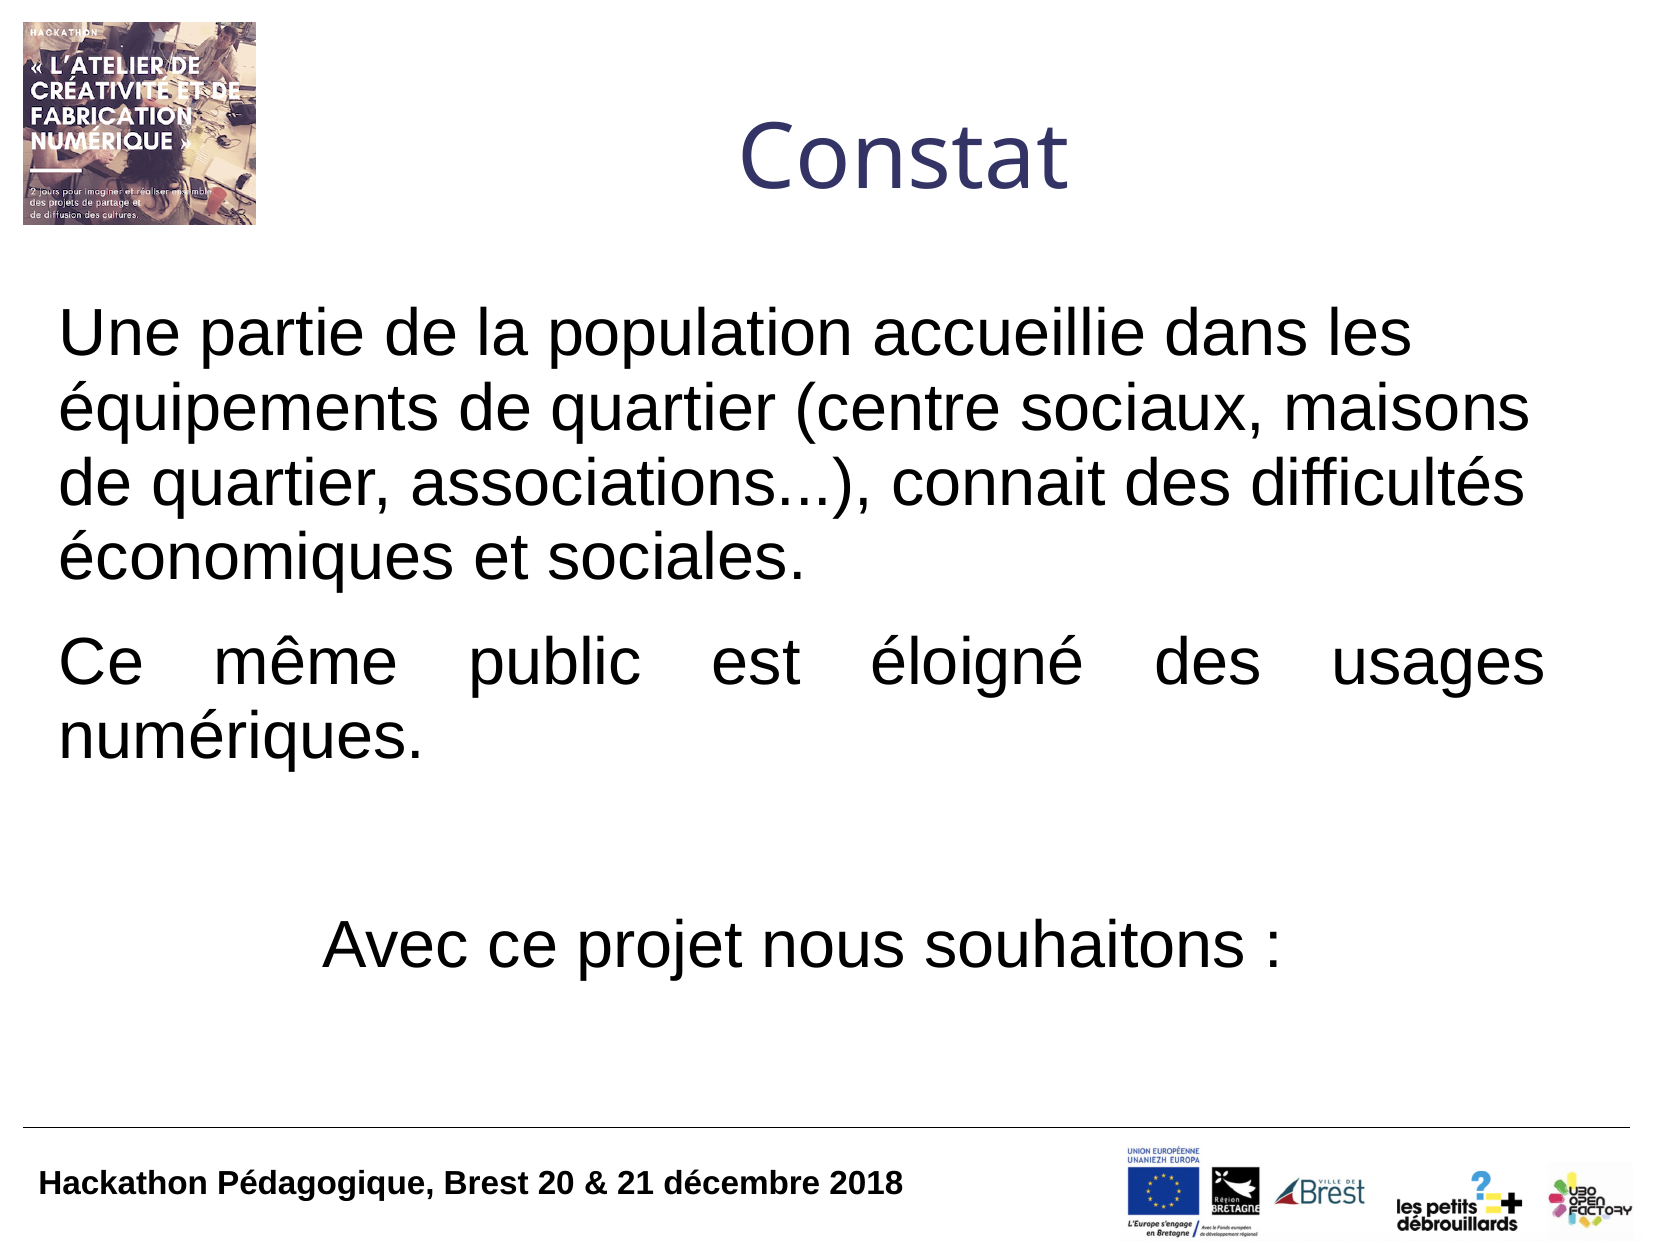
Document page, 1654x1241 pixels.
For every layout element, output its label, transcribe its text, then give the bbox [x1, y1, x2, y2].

picture [23, 22, 256, 225]
title Constat [236, 49, 1571, 257]
picture [1120, 1137, 1642, 1241]
text_box Hackathon Pédagogique, Brest 20 & 21 décembre 2018 [23, 1157, 945, 1211]
list Une partie de la population accueillie dans les équipements de quartier (centre sociaux, maisons de quartier, associations...), connait des difficultés économiques et sociales. Ce même public est éloigné des usages numériques. Avec ce projet nous souhaitons : [59, 295, 1548, 1087]
